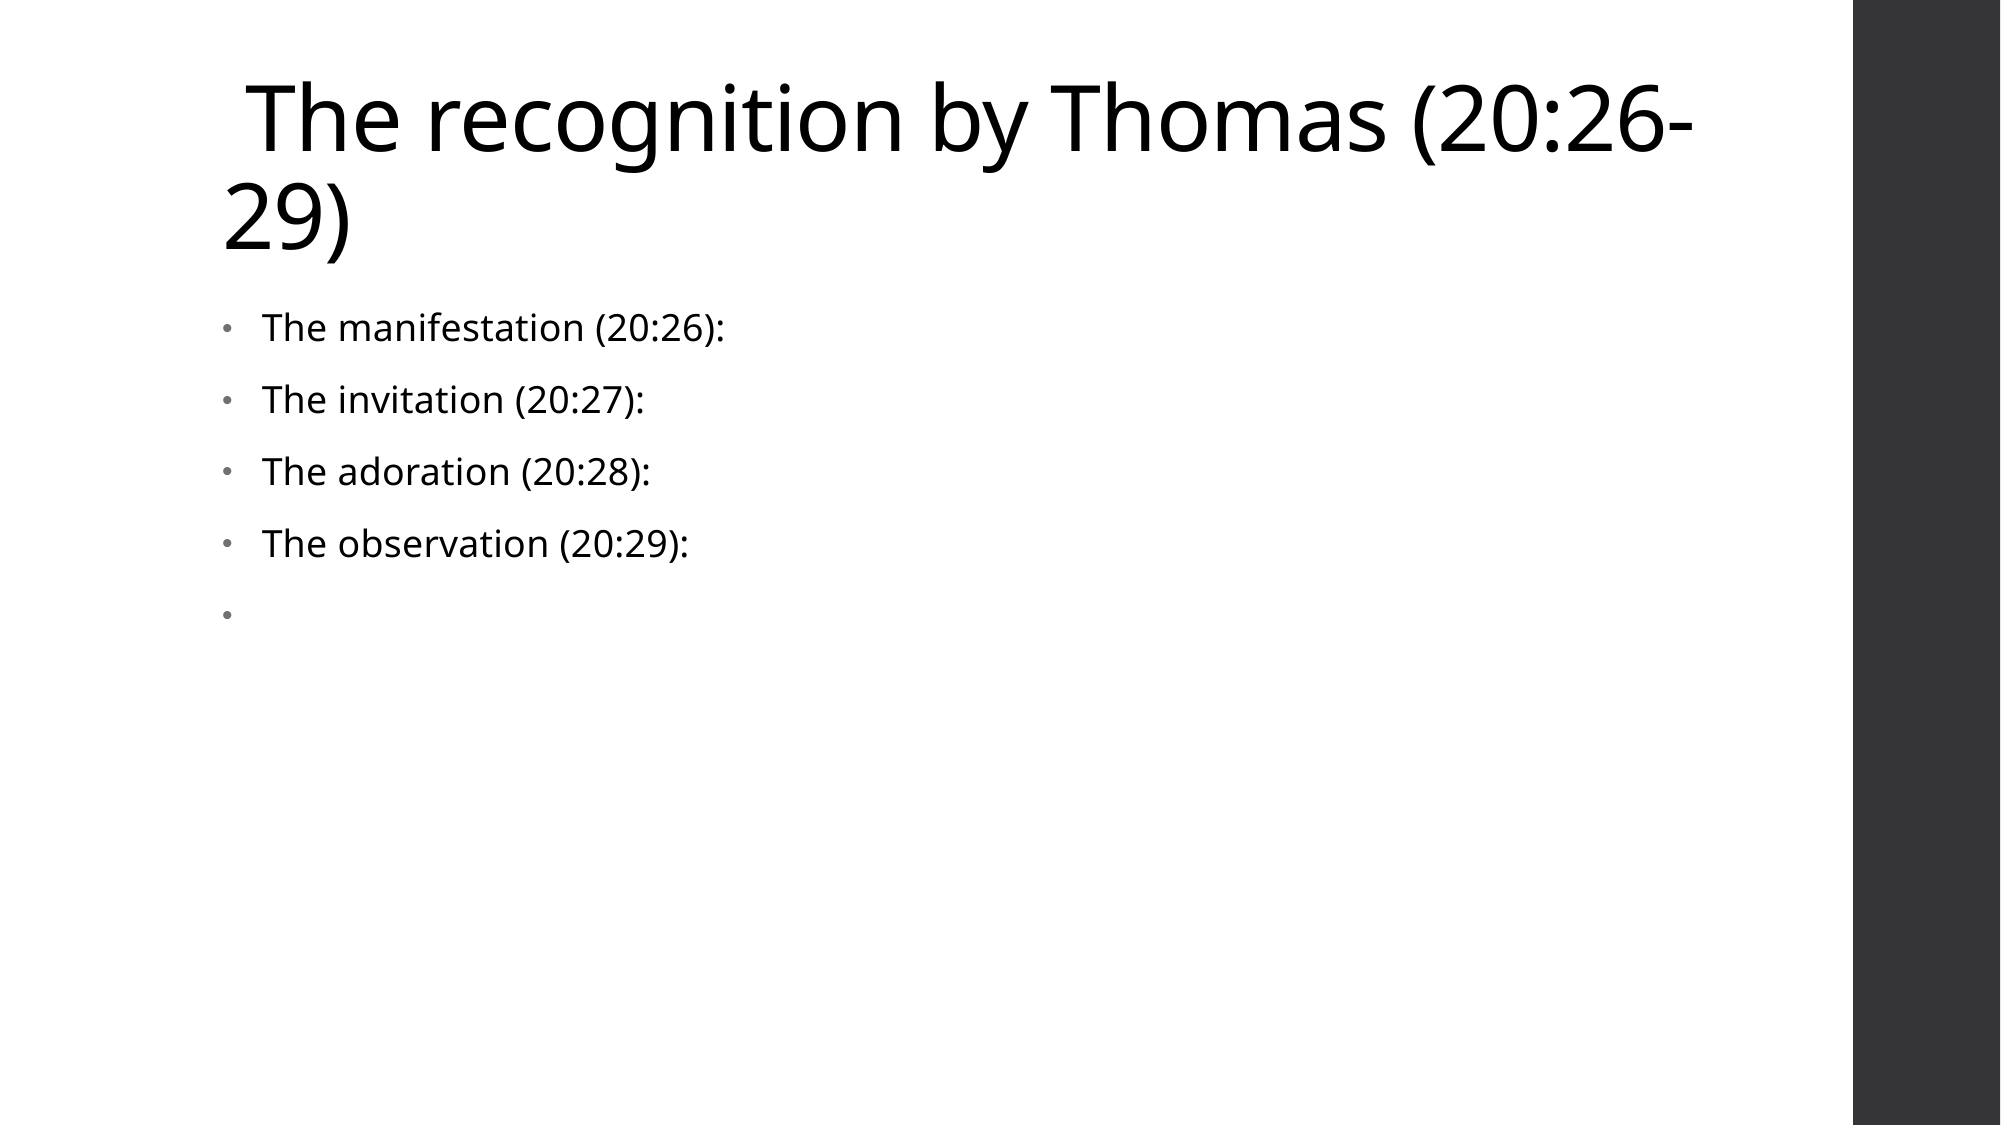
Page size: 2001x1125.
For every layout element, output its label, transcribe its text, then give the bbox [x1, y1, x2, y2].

title The recognition by Thomas (20:26-29) [206, 60, 1797, 278]
list The manifestation (20:26): The invitation (20:27): The adoration (20:28): The observation (20:29): [206, 299, 1617, 1014]
